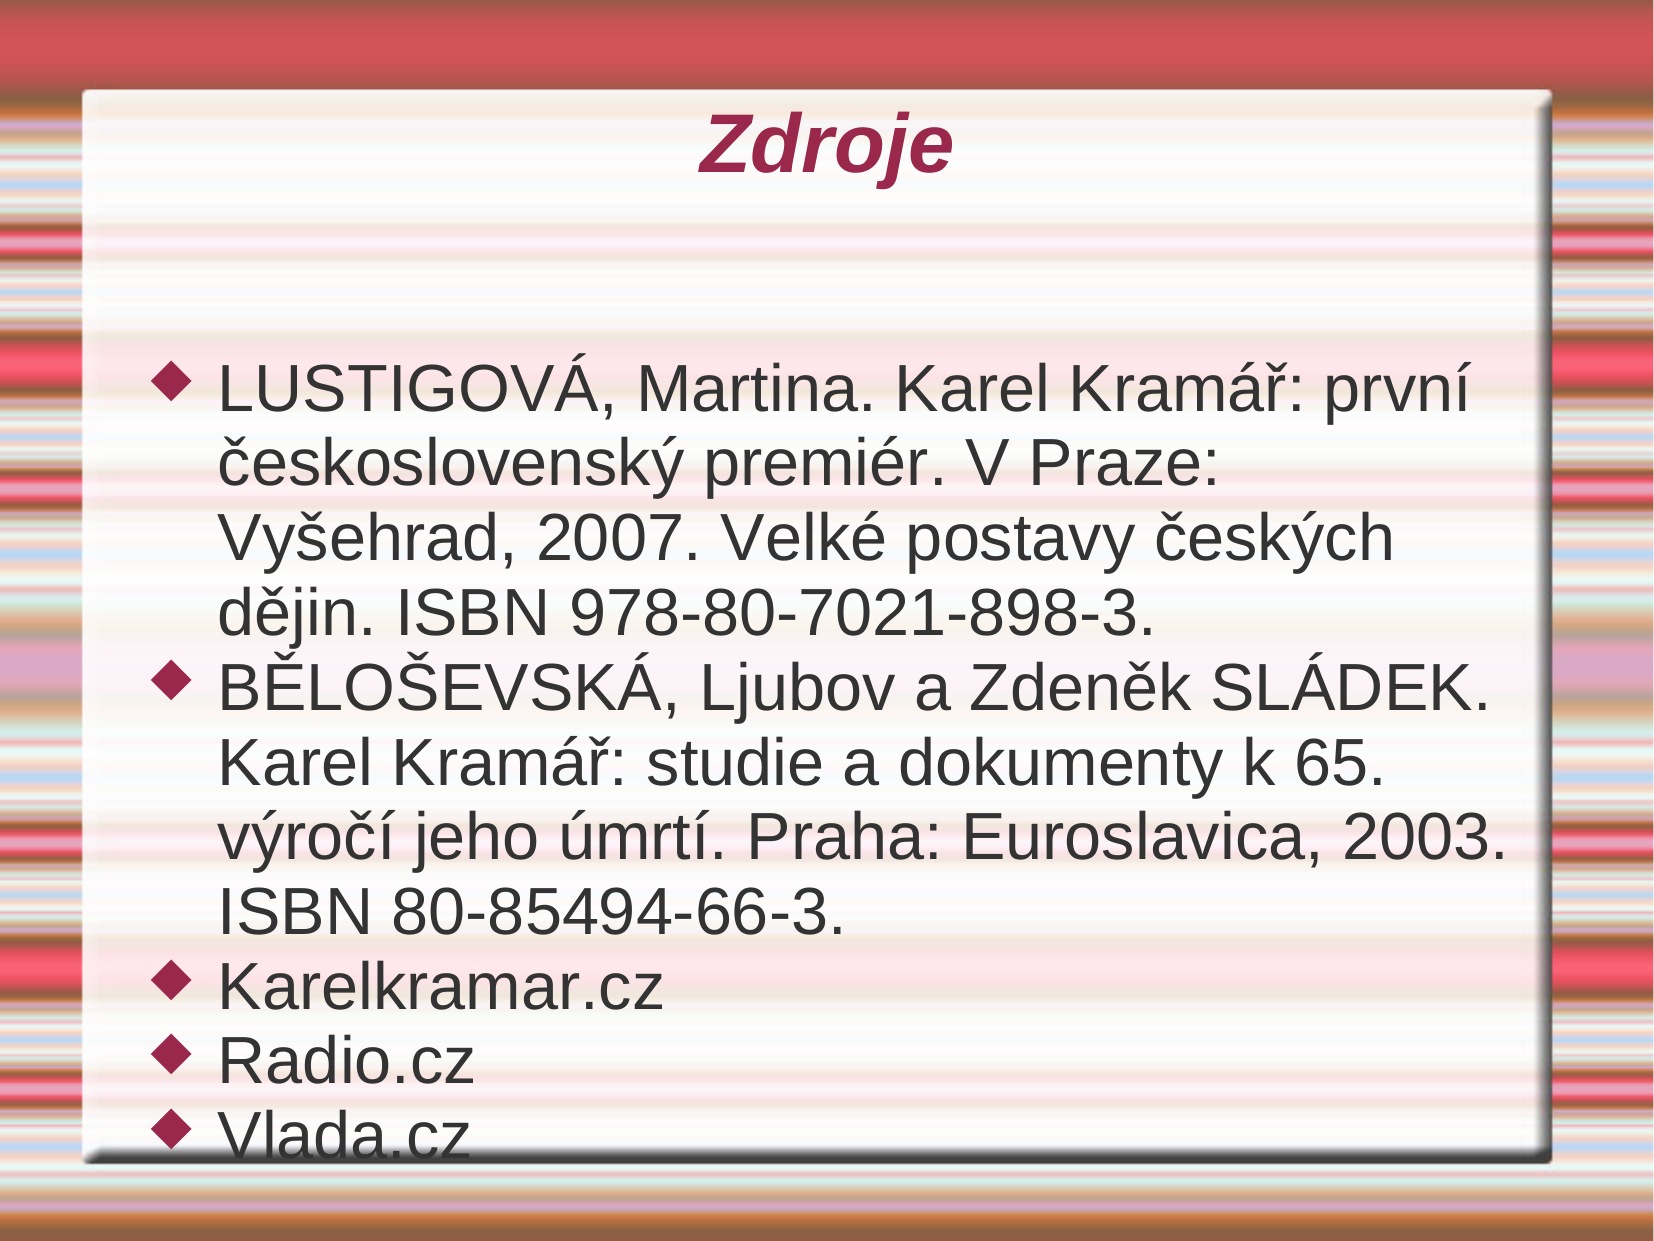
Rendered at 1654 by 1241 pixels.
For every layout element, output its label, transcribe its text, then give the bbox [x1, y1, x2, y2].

picture [0, 0, 1654, 1241]
title Zdroje [121, 50, 1534, 237]
list LUSTIGOVÁ, Martina. Karel Kramář: první československý premiér. V Praze: Vyšehrad, 2007. Velké postavy českých dějin. ISBN 978-80-7021-898-3. BĚLOŠEVSKÁ, Ljubov a Zdeněk SLÁDEK. Karel Kramář: studie a dokumenty k 65. výročí jeho úmrtí. Praha: Euroslavica, 2003. ISBN 80-85494-66-3. Karelkramar.cz Radio.cz Vlada.cz [134, 350, 1516, 1174]
